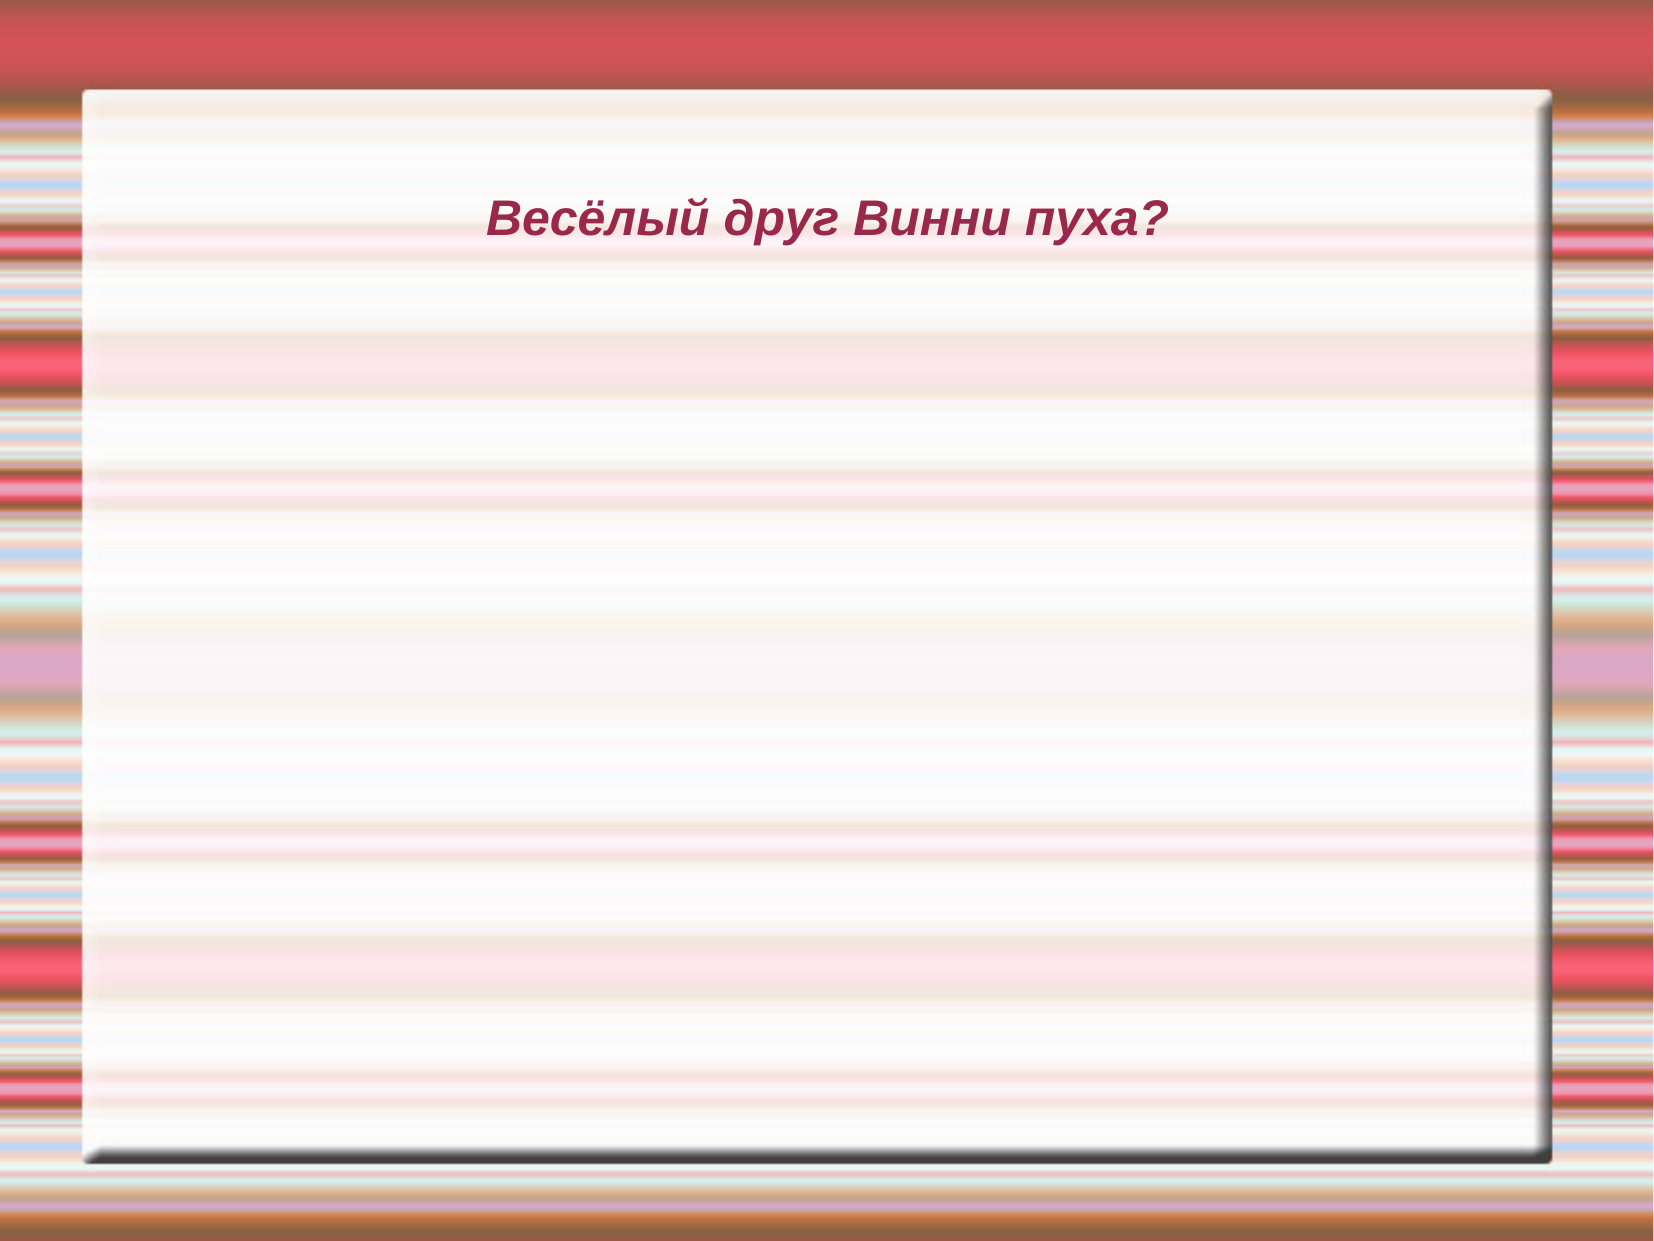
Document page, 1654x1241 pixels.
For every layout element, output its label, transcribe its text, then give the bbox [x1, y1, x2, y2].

title Весёлый друг Винни пуха? [121, 114, 1534, 322]
picture [0, 0, 1654, 1241]
